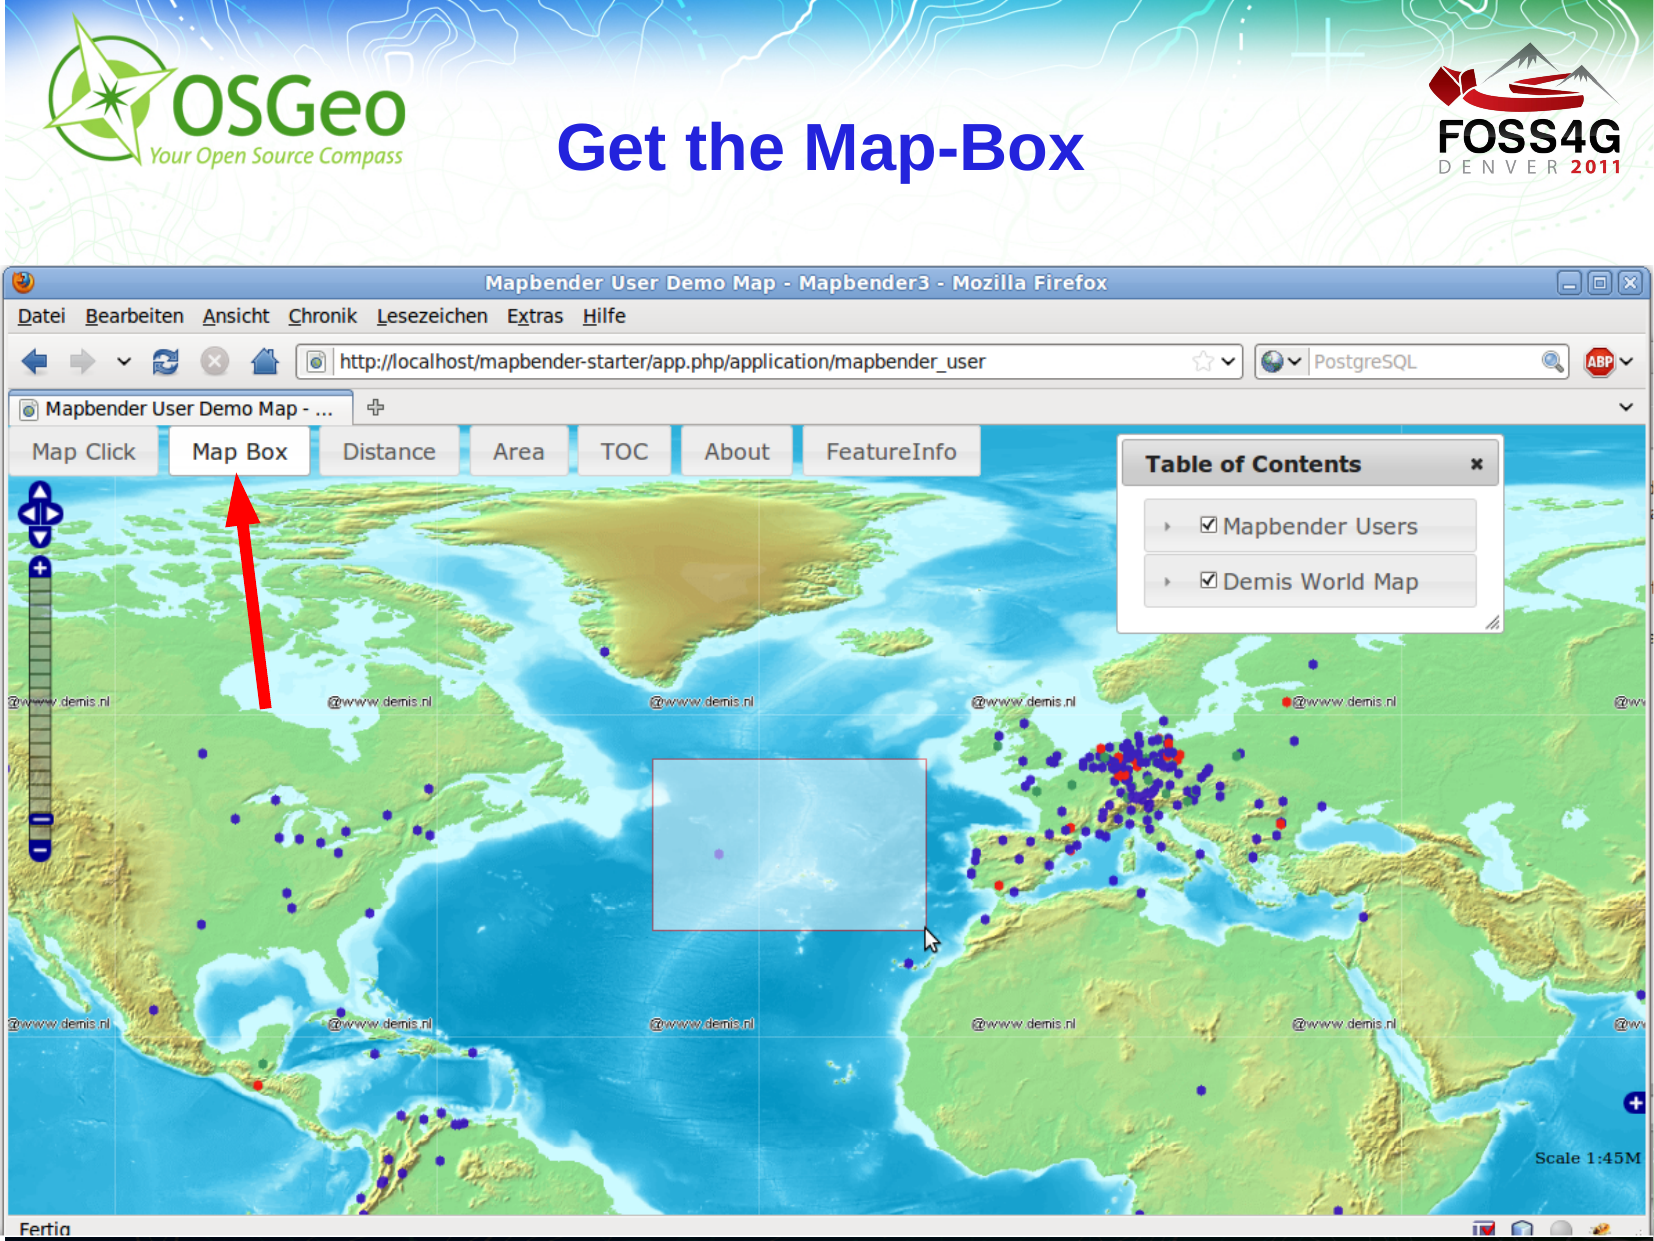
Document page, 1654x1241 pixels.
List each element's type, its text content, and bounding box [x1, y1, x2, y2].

title Get the Map-Box [76, 88, 1565, 207]
picture [0, 0, 1654, 1241]
